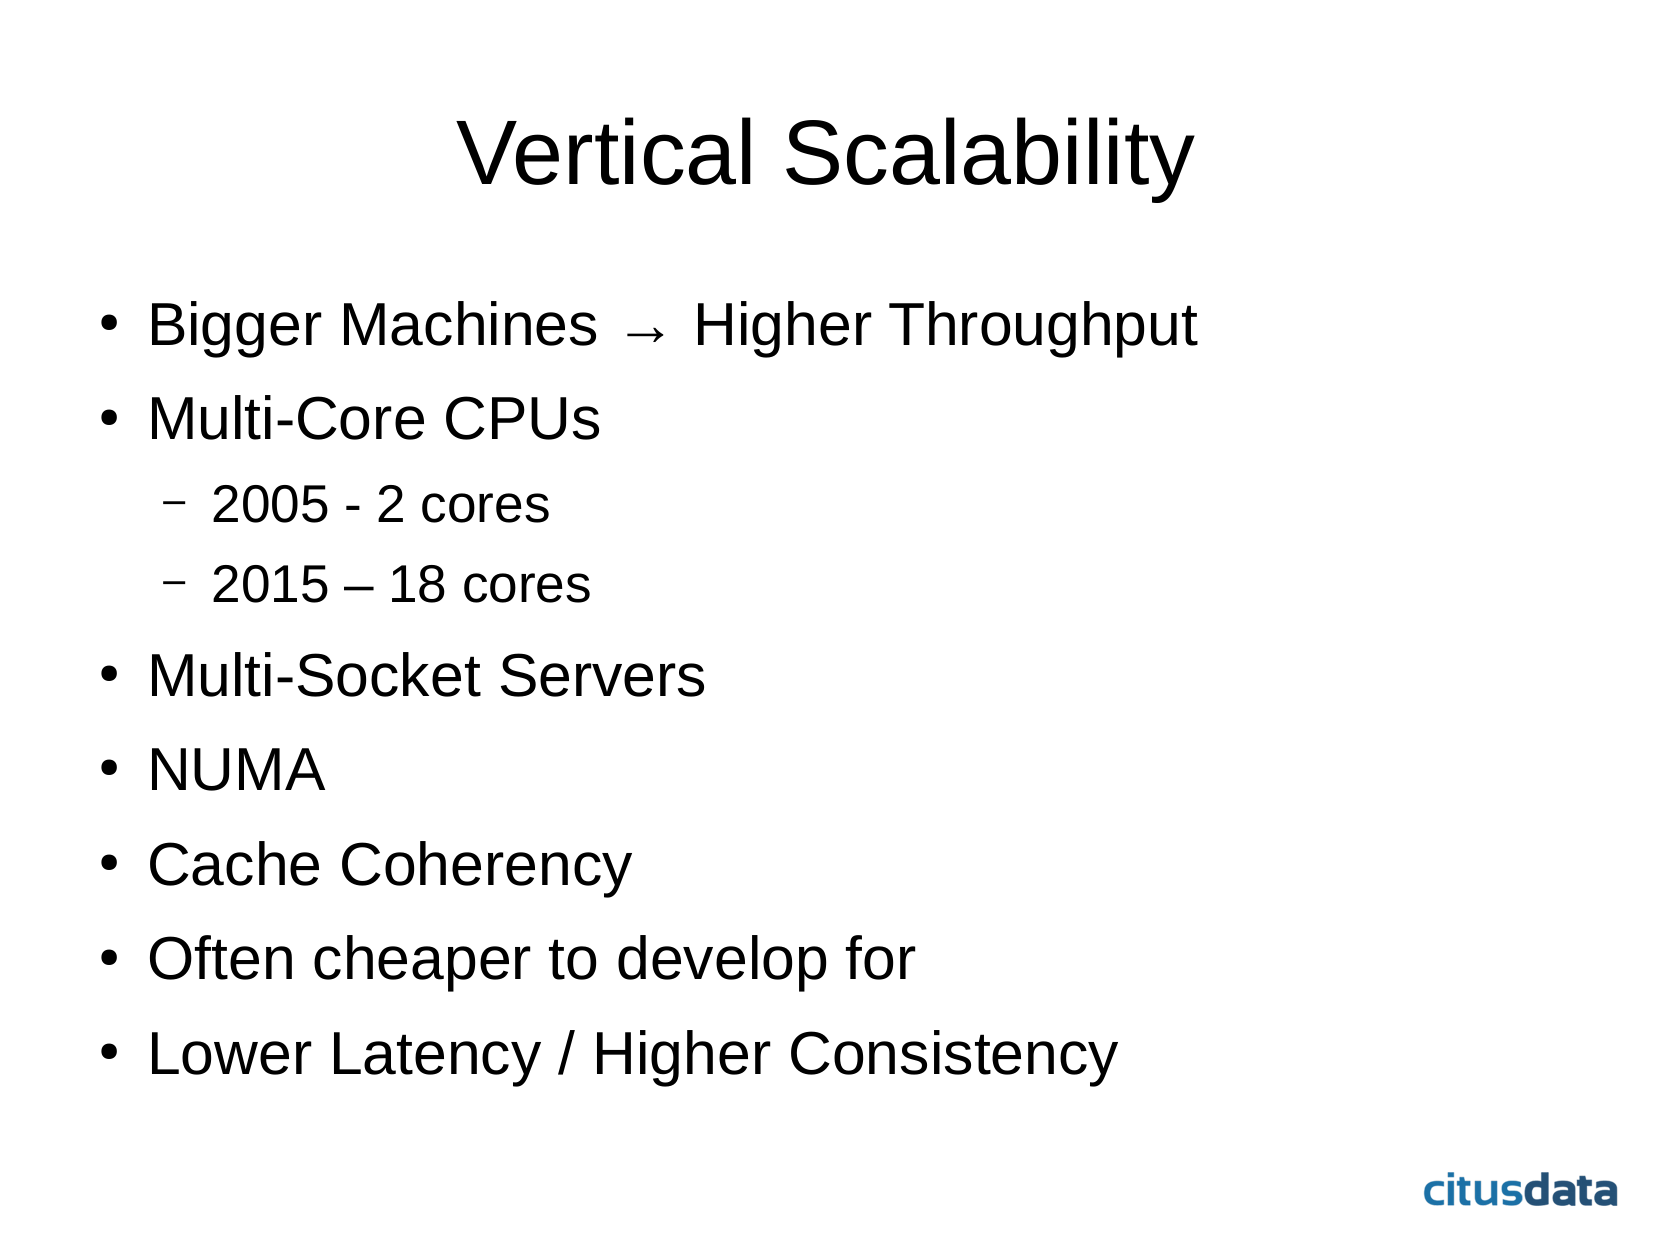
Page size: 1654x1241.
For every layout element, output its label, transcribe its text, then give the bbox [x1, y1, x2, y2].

title Vertical Scalability [82, 49, 1571, 257]
picture [1420, 1167, 1622, 1209]
list Bigger Machines → Higher Throughput Multi-Core CPUs 2005 - 2 cores 2015 – 18 cores Multi-Socket Servers NUMA Cache Coherency Often cheaper to develop for Lower Latency / Higher Consistency [82, 290, 1571, 1096]
